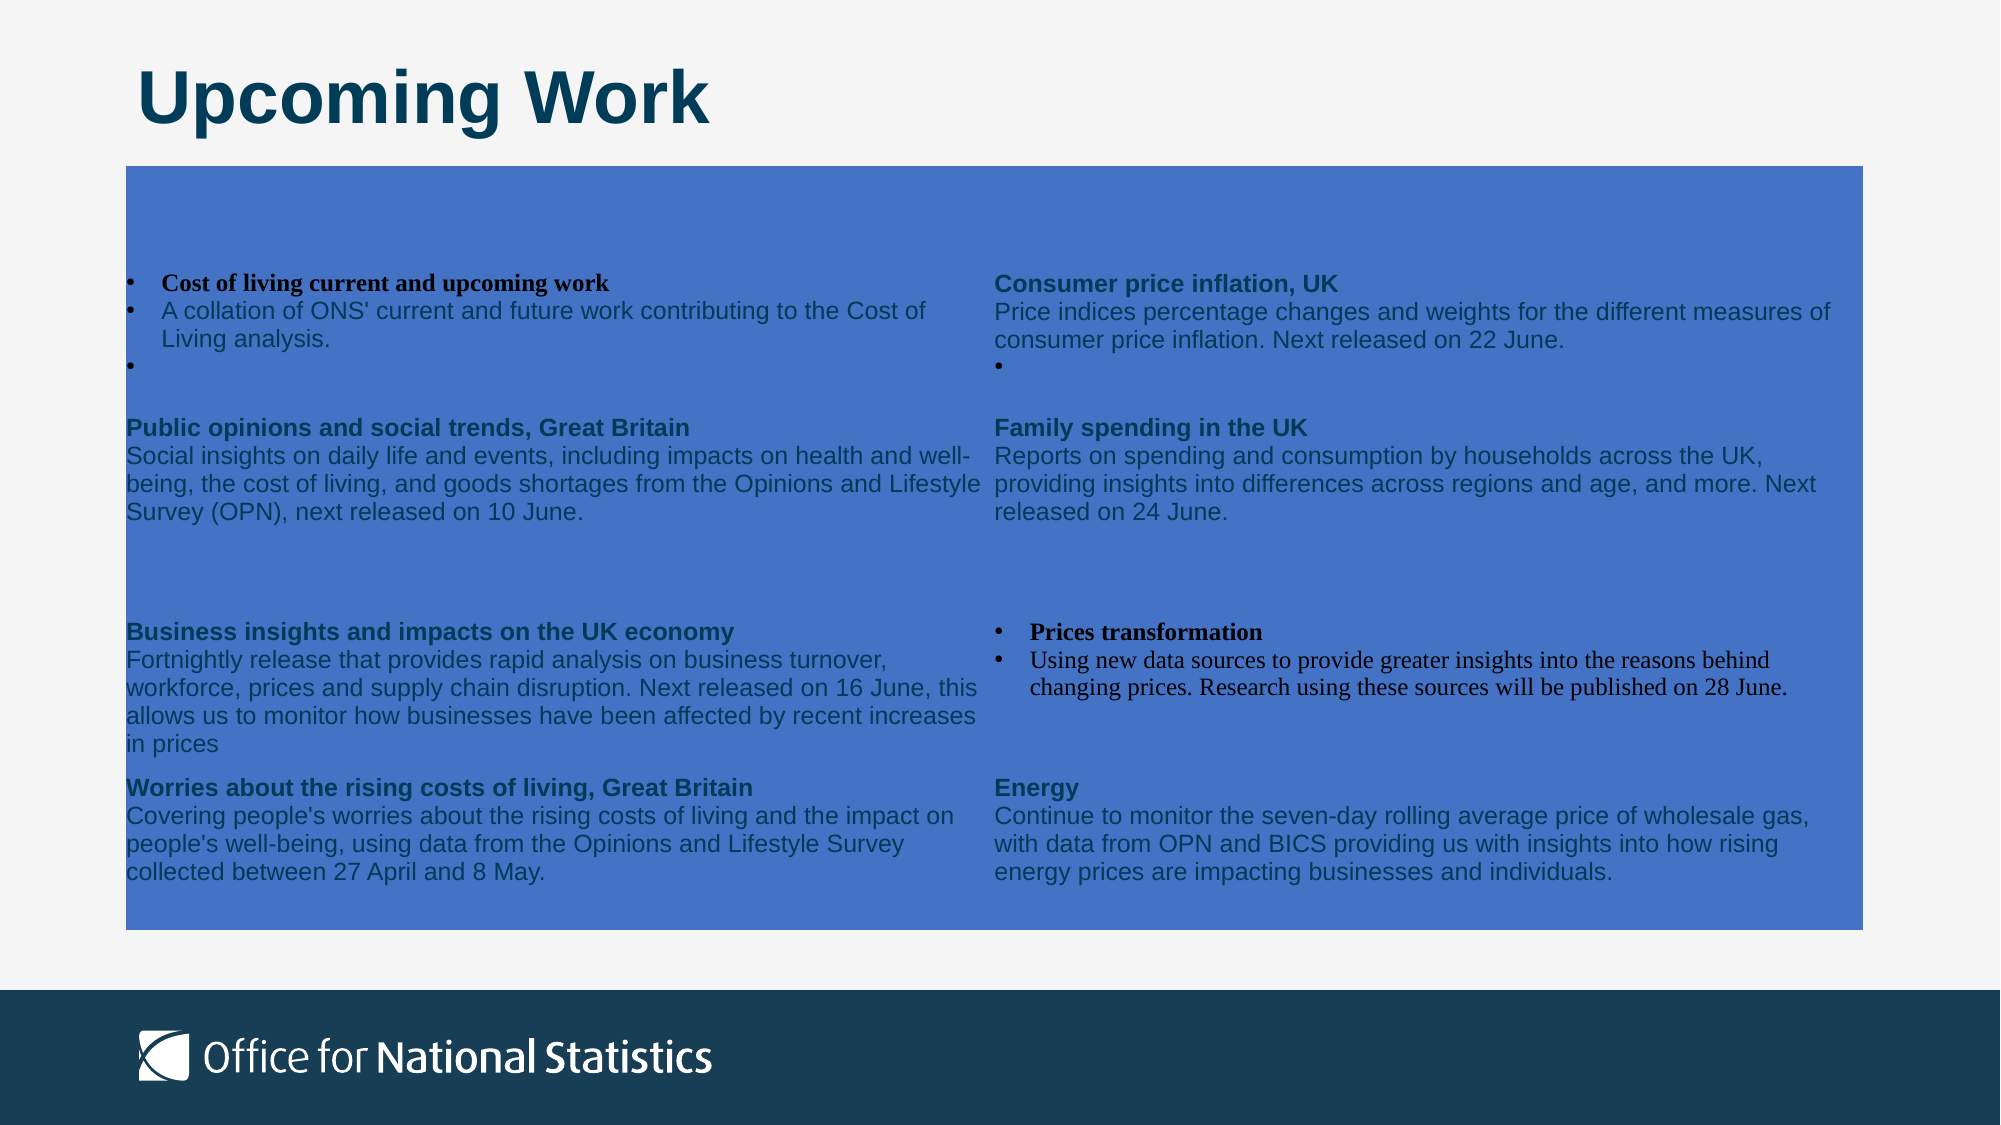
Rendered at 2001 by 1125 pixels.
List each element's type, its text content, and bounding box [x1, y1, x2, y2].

table_cell Business insights and impacts on the UK economy Fortnightly release that provides rapid analysis on business turnover, workforce, prices and supply chain disruption. Next released on 16 June, this allows us to monitor how businesses have been affected by recent increases in prices [126, 618, 994, 774]
table_cell Cost of living current and upcoming work A collation of ONS' current and future work contributing to the Cost of Living analysis. [126, 269, 994, 414]
table_cell Public opinions and social trends, Great Britain Social insights on daily life and events, including impacts on health and well-being, the cost of living, and goods shortages from the Opinions and Lifestyle Survey (OPN), next released on 10 June. [126, 414, 994, 618]
table_cell Worries about the rising costs of living, Great Britain Covering people's worries about the rising costs of living and the impact on people's well-being, using data from the Opinions and Lifestyle Survey collected between 27 April and 8 May. [126, 774, 994, 930]
table_cell Prices transformation Using new data sources to provide greater insights into the reasons behind changing prices. Research using these sources will be published on 28 June. [994, 618, 1863, 774]
table_cell Family spending in the UK Reports on spending and consumption by households across the UK, providing insights into differences across regions and age, and more. Next released on 24 June. [994, 414, 1863, 618]
table_header [994, 166, 1863, 269]
table_cell Consumer price inflation, UK Price indices percentage changes and weights for the different measures of consumer price inflation. Next released on 22 June. [994, 269, 1863, 414]
title Upcoming Work [137, 54, 1863, 142]
table_header [126, 166, 994, 269]
table_cell Energy Continue to monitor the seven-day rolling average price of wholesale gas, with data from OPN and BICS providing us with insights into how rising energy prices are impacting businesses and individuals. [994, 774, 1863, 930]
